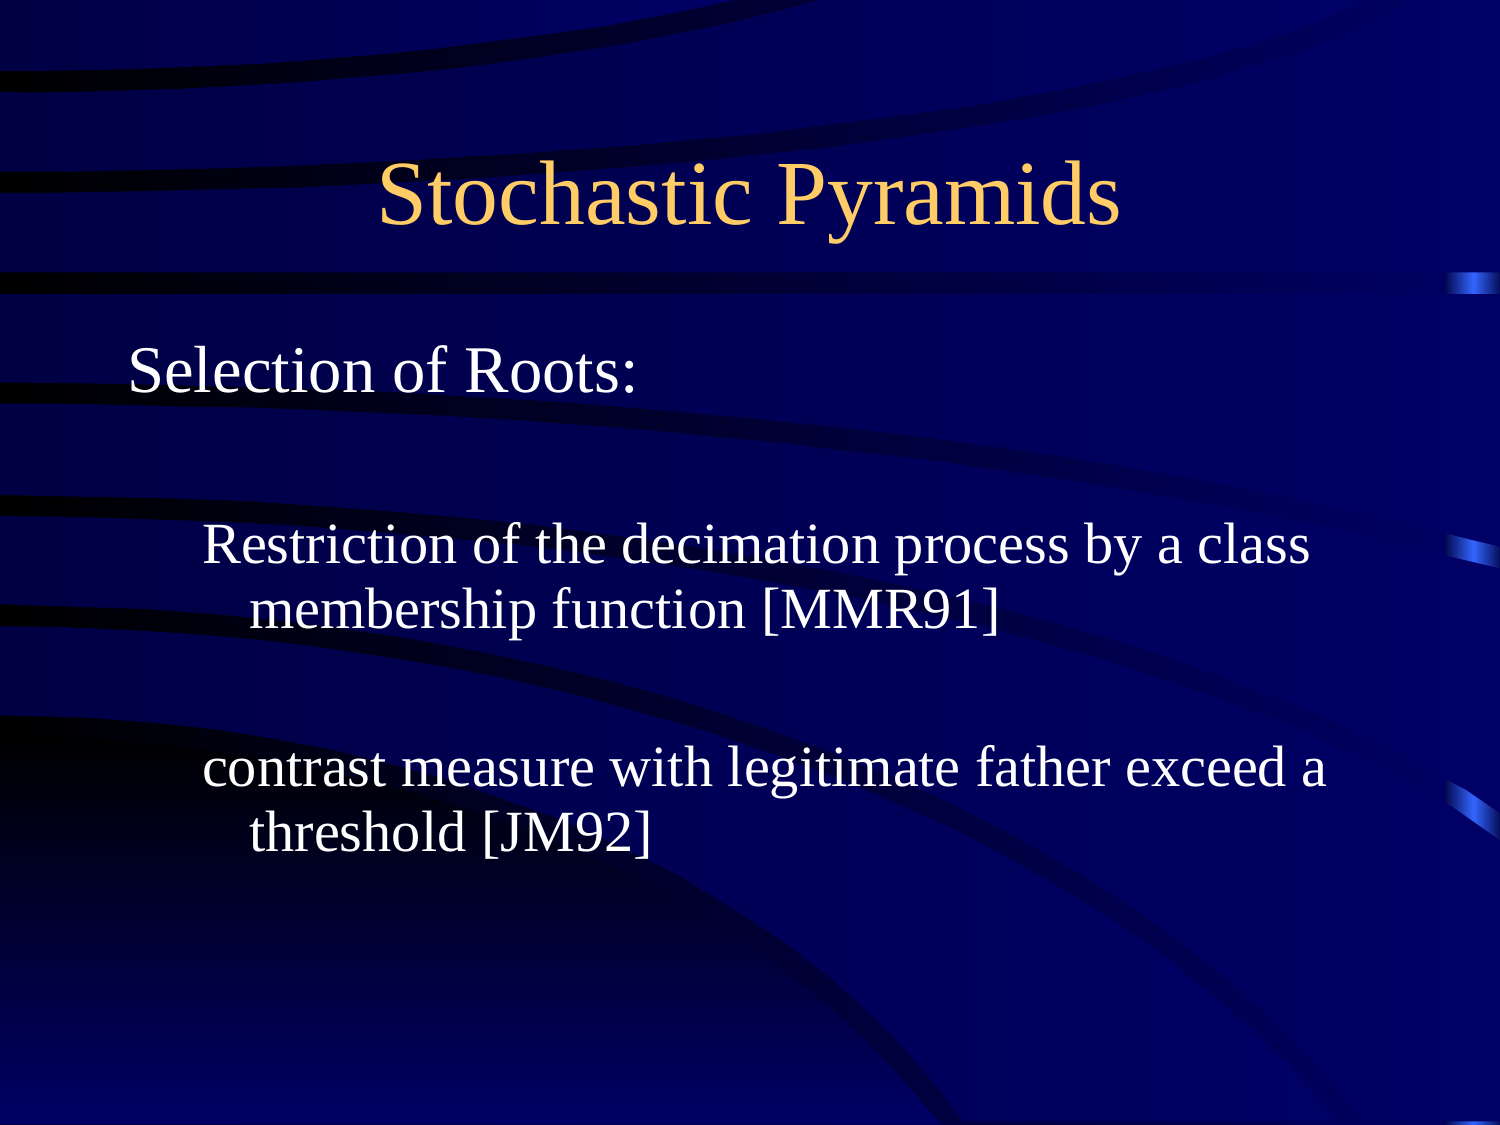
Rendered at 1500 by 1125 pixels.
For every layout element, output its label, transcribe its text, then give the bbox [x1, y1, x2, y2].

list Selection of Roots: Restriction of the decimation process by a class membership function [MMR91] contrast measure with legitimate father exceed a threshold [JM92] [112, 324, 1388, 1001]
title Stochastic Pyramids [112, 99, 1388, 288]
